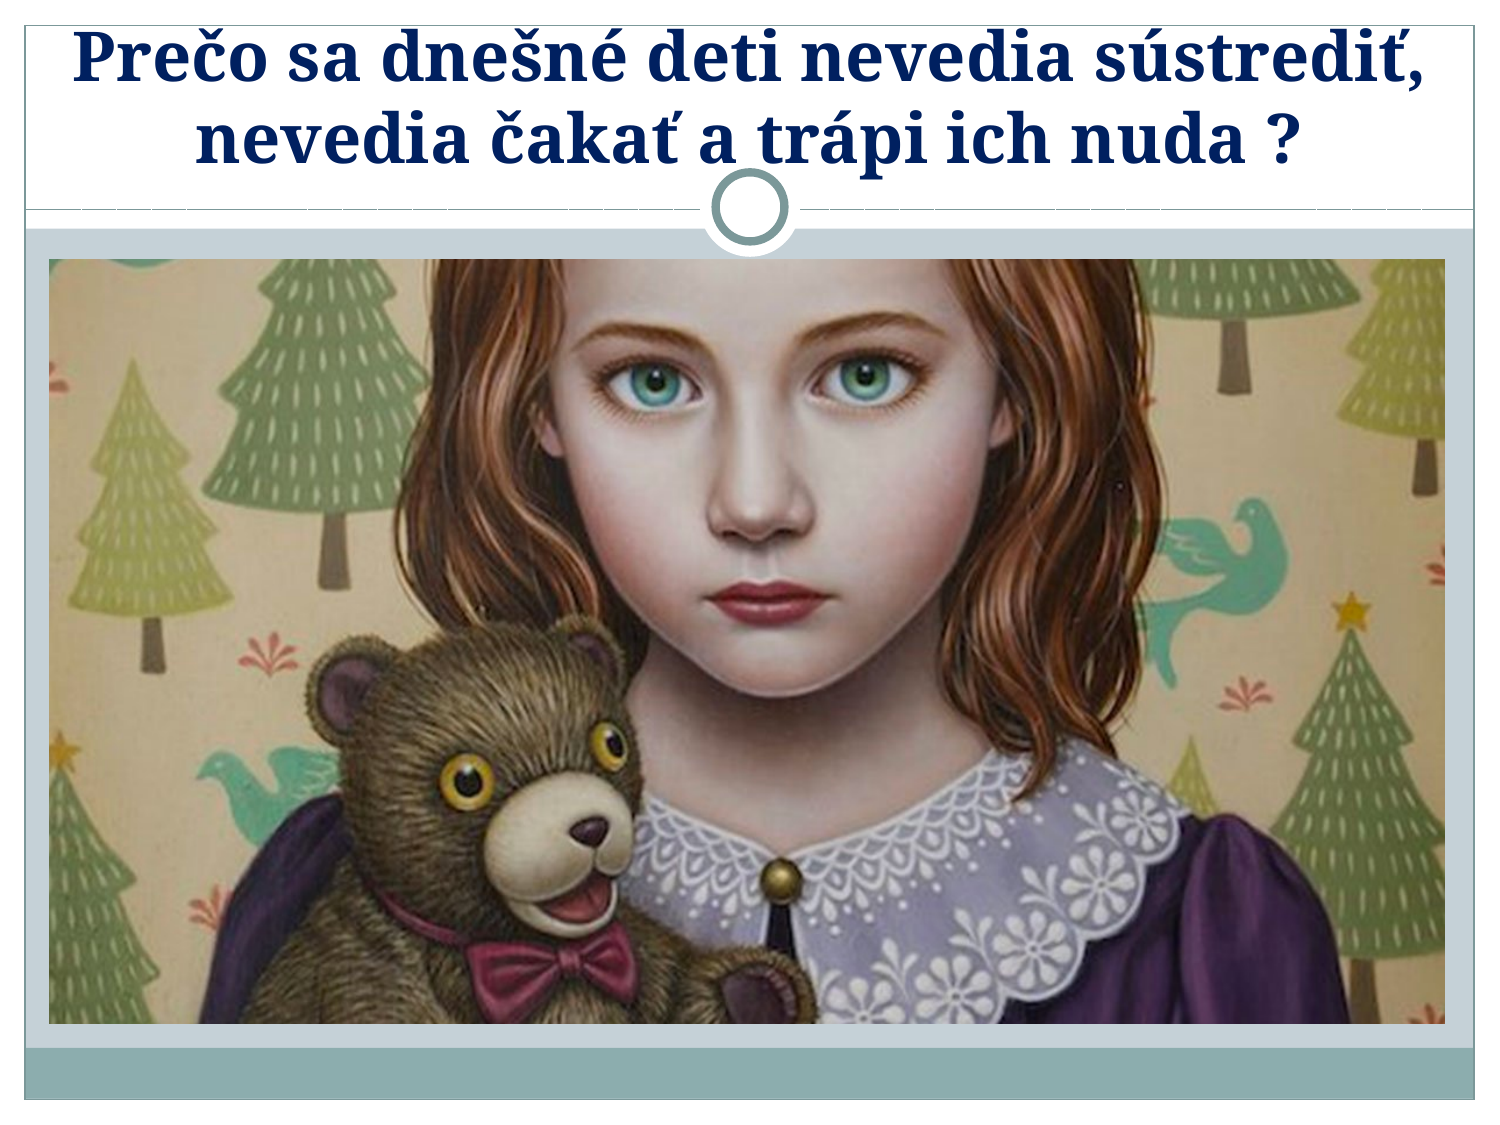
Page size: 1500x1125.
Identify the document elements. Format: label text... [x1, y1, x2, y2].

title Prečo sa dnešné deti nevedia sústrediť, nevedia čakať a trápi ich nuda ? [0, 30, 1500, 268]
picture [49, 259, 1445, 1024]
